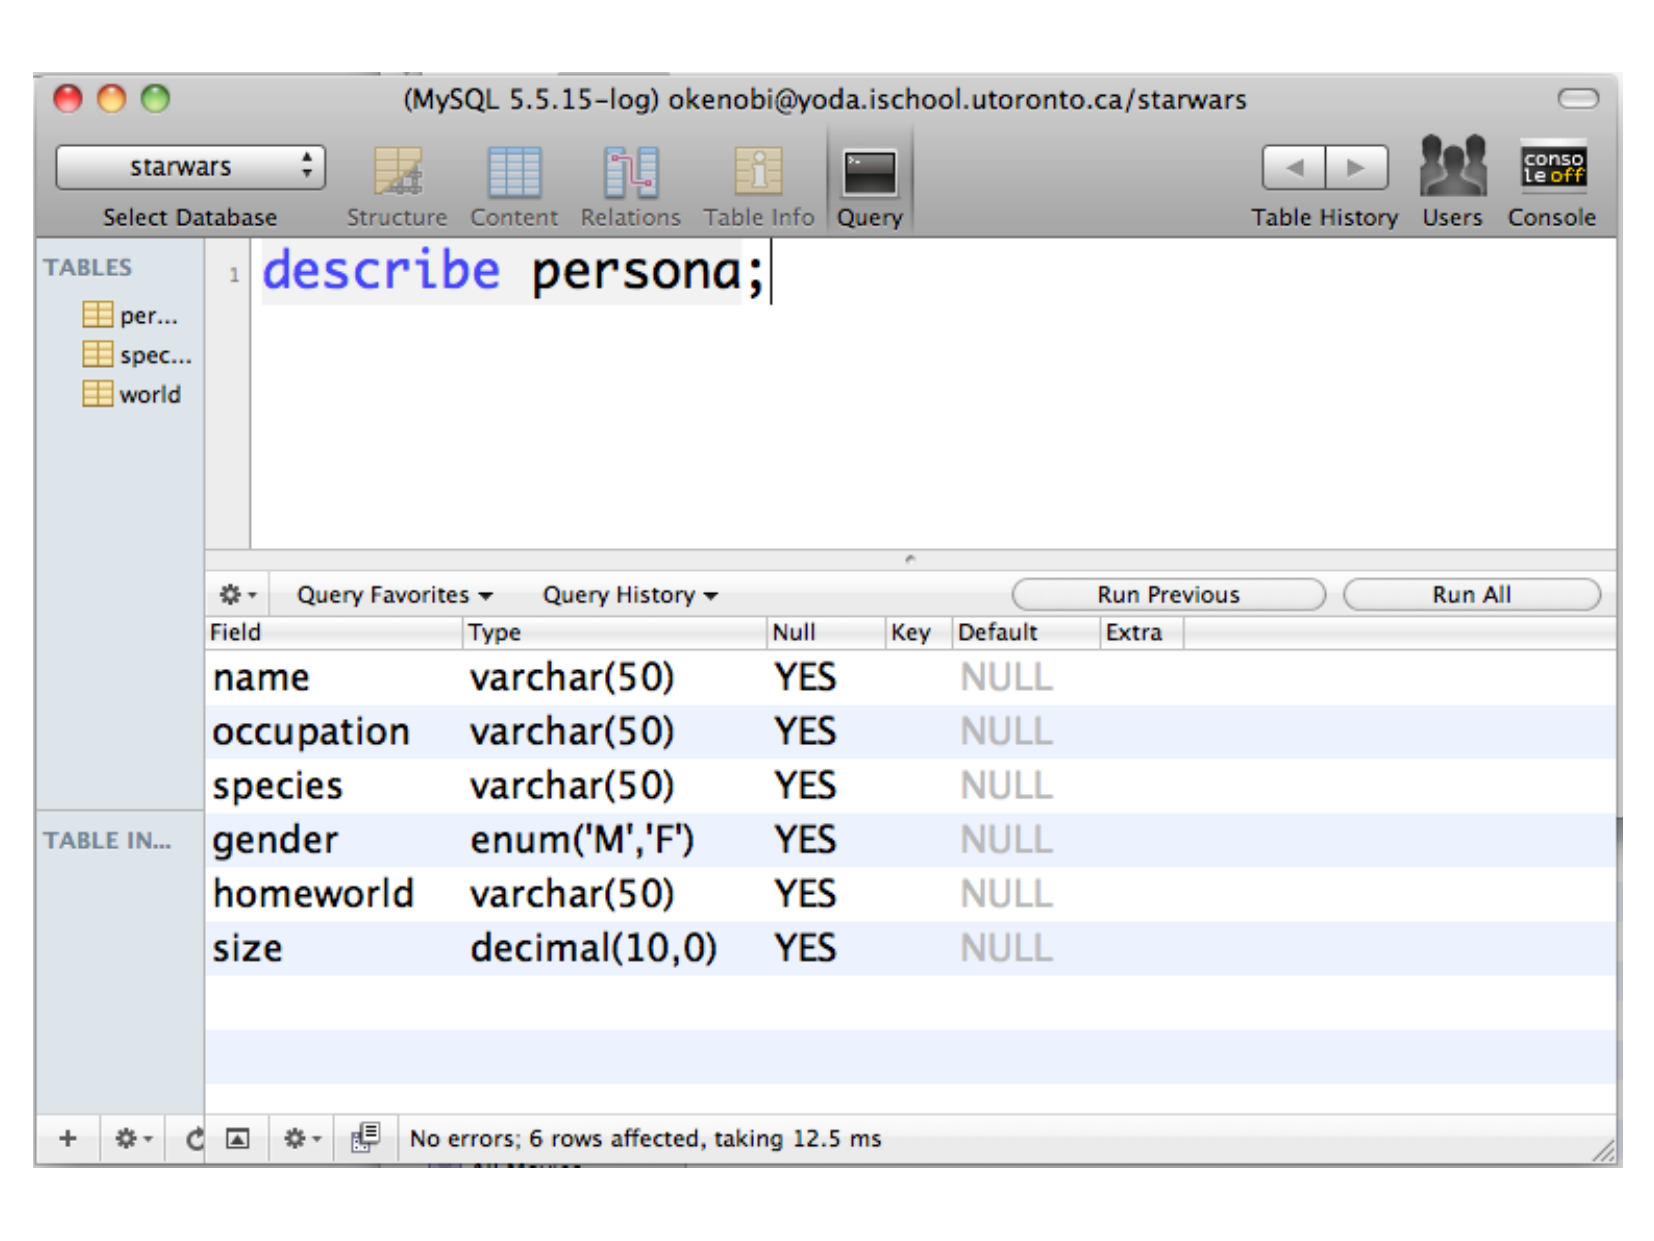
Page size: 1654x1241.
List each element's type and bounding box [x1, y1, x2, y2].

picture [33, 72, 1623, 1168]
